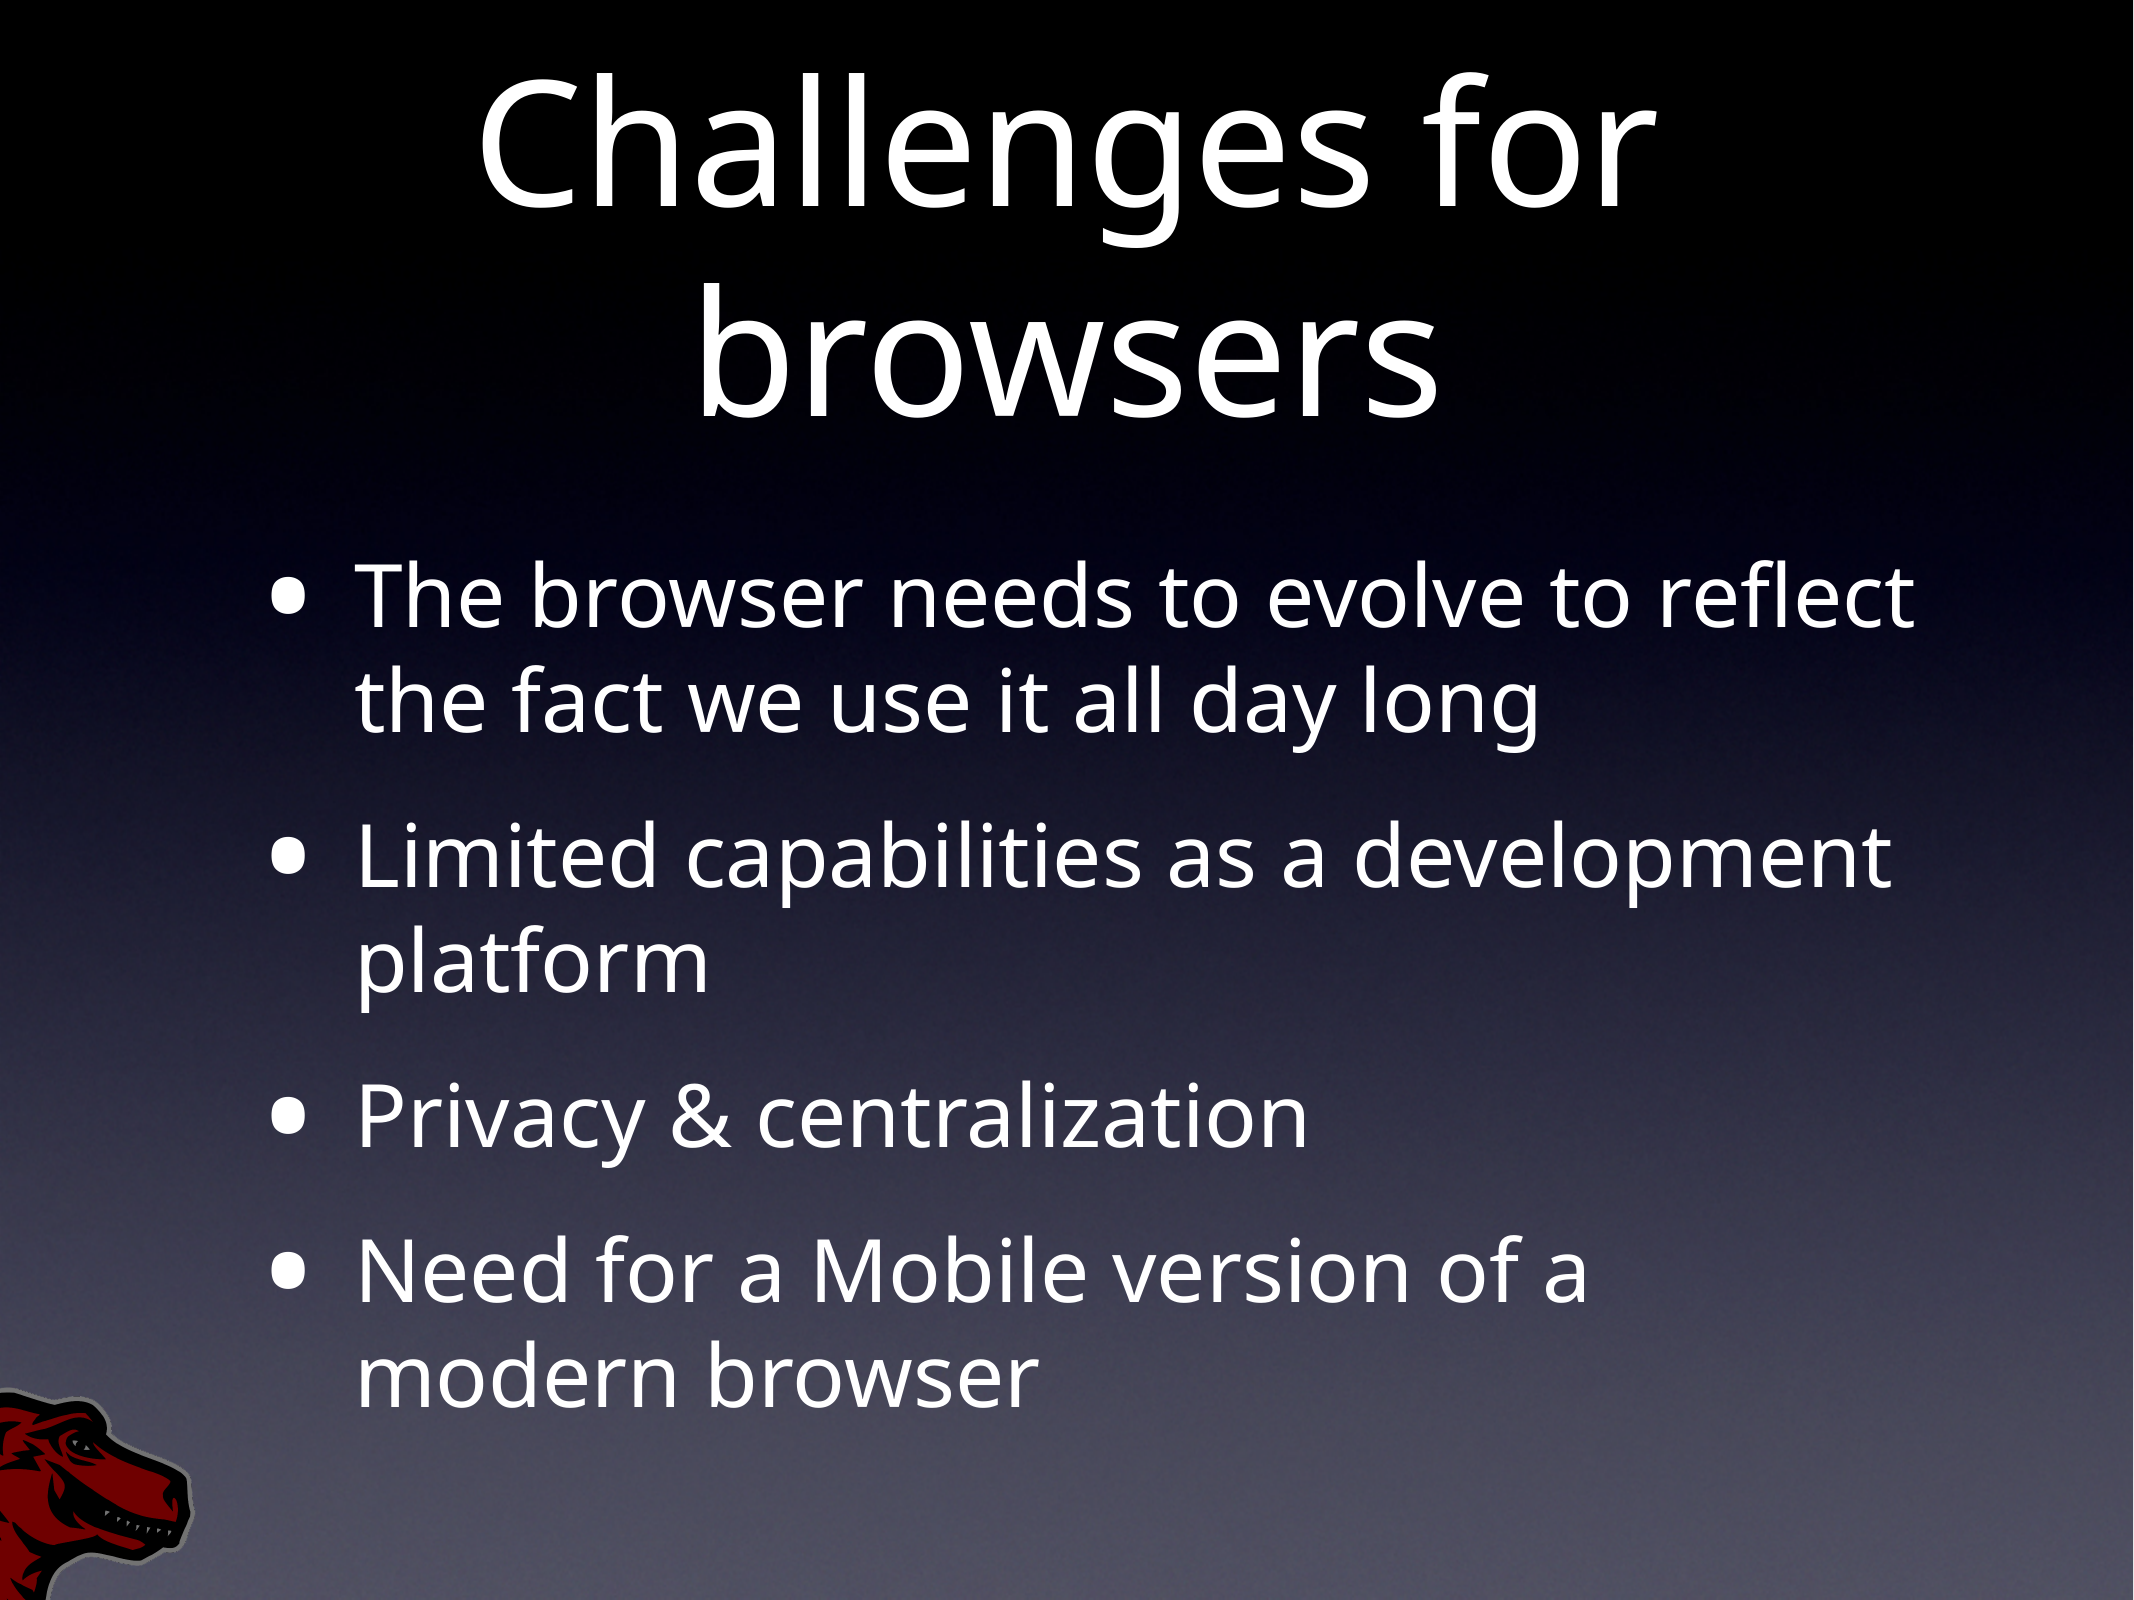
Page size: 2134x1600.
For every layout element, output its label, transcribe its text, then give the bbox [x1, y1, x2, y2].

picture [0, 0, 2134, 1600]
list The browser needs to evolve to reflect the fact we use it all day long Limited capabilities as a development platform Privacy & centralization Need for a Mobile version of a modern browser [208, 454, 1925, 1510]
title Challenges for browsers [208, 23, 1925, 454]
